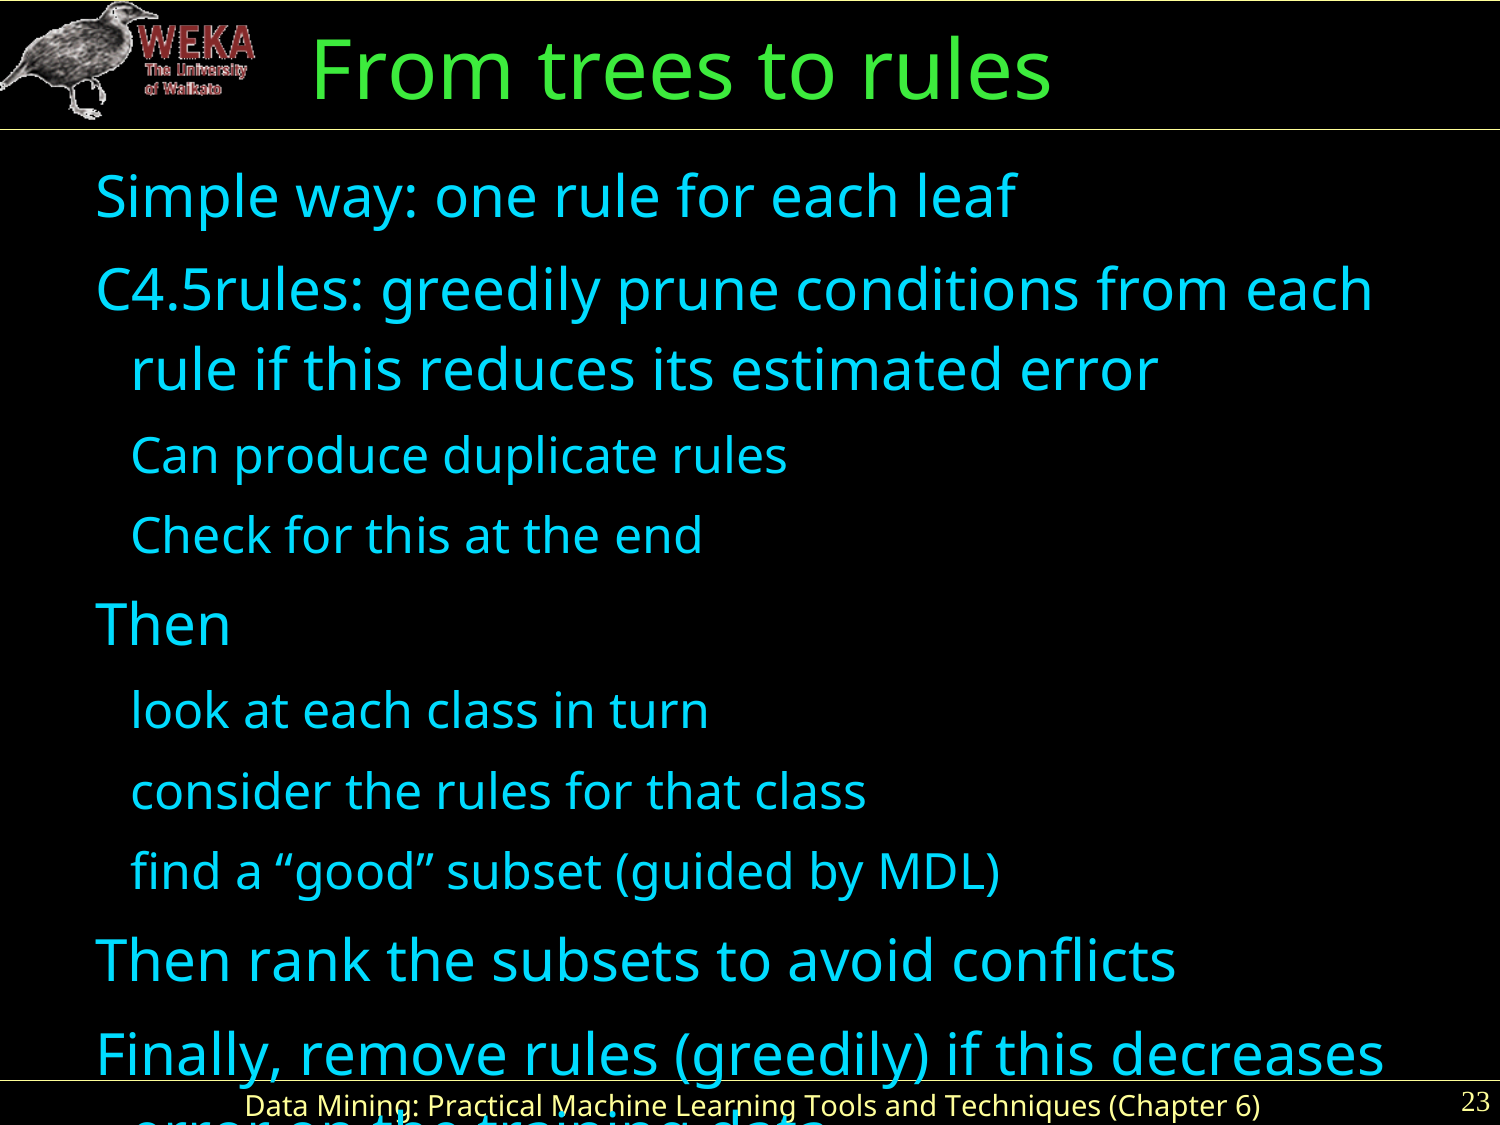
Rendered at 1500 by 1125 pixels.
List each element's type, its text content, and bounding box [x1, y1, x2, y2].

title From trees to rules [295, 0, 1500, 148]
list Simple way: one rule for each leaf C4.5rules: greedily prune conditions from each rule if this reduces its estimated error Can produce duplicate rules Check for this at the end Then look at each class in turn consider the rules for that class find a “good” subset (guided by MDL) Then rank the subsets to avoid conflicts Finally, remove rules (greedily) if this decreases error on the training data [44, 147, 1482, 1036]
picture [0, 1, 266, 129]
